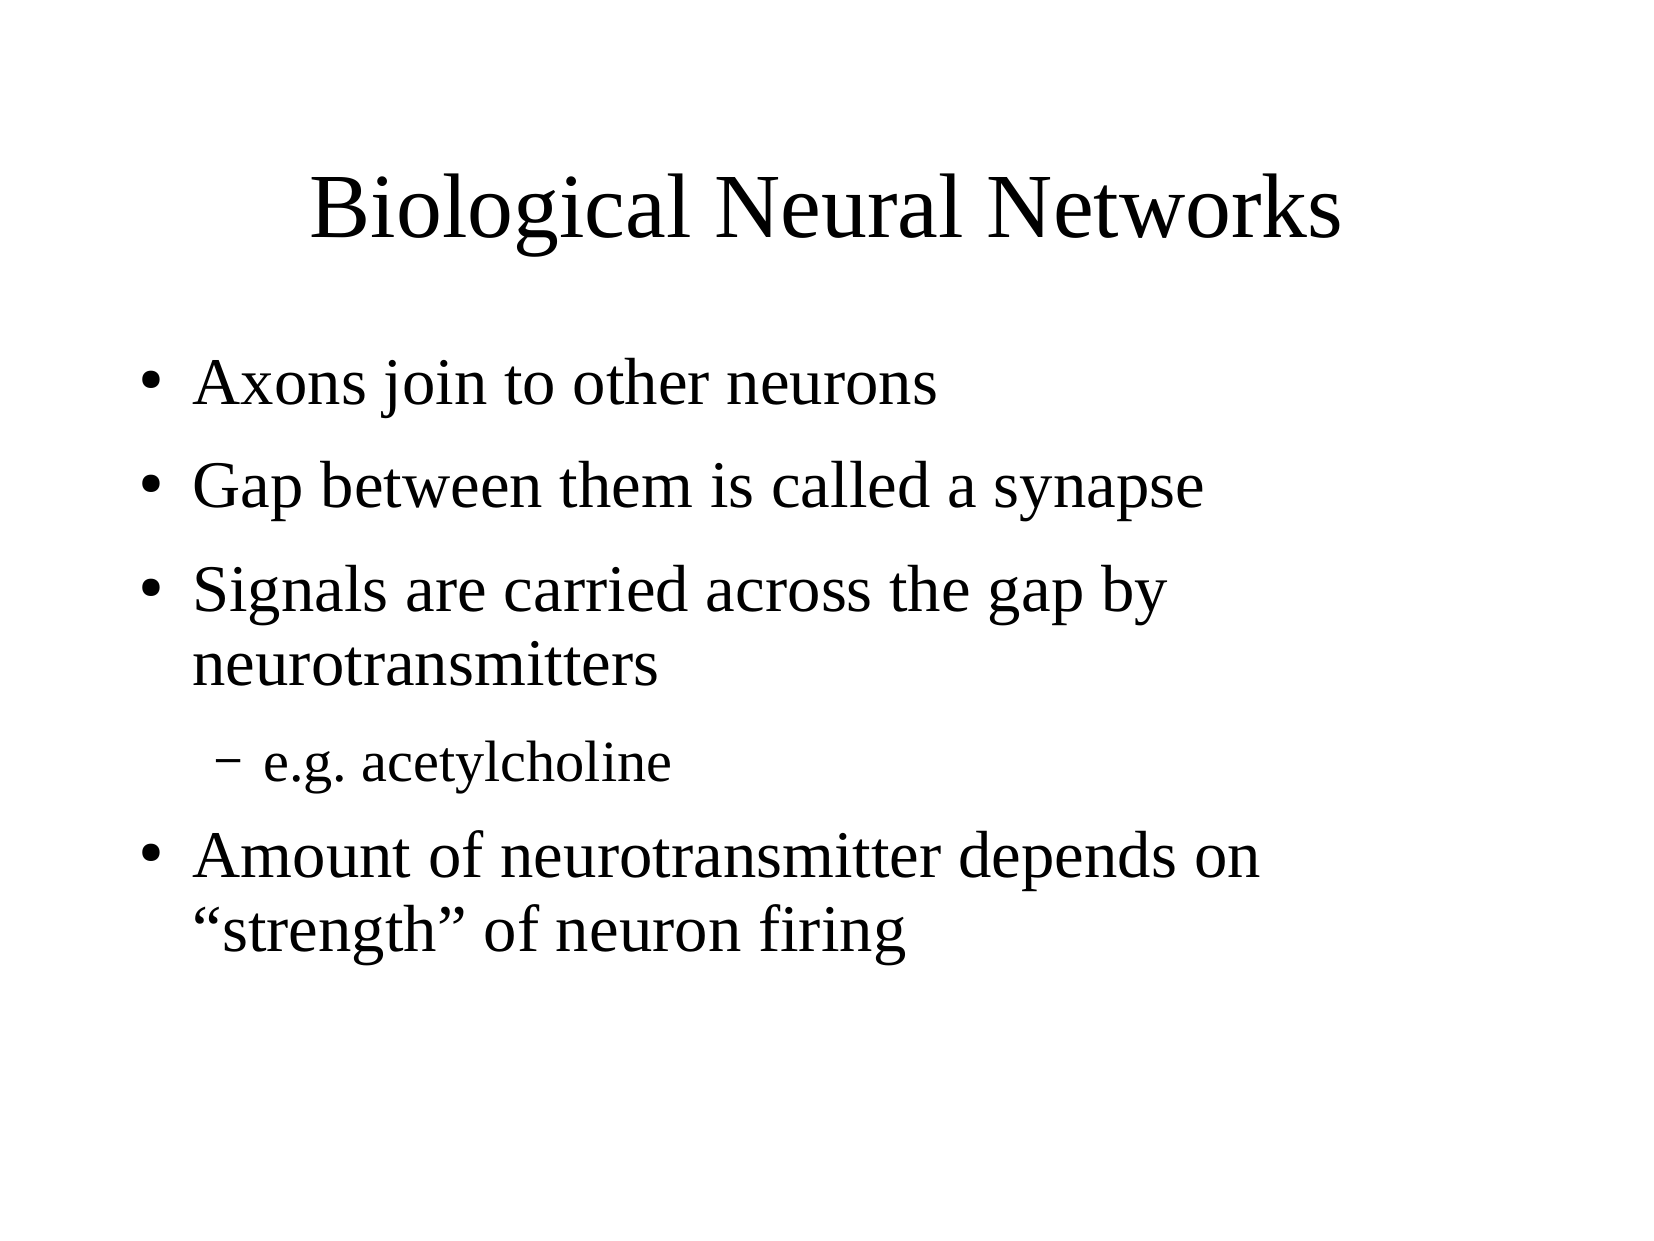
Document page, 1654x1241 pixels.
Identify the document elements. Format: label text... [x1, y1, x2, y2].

title Biological Neural Networks [121, 102, 1534, 311]
list Axons join to other neurons Gap between them is called a synapse Signals are carried across the gap by neurotransmitters e.g. acetylcholine Amount of neurotransmitter depends on “strength” of neuron firing [121, 344, 1534, 1127]
